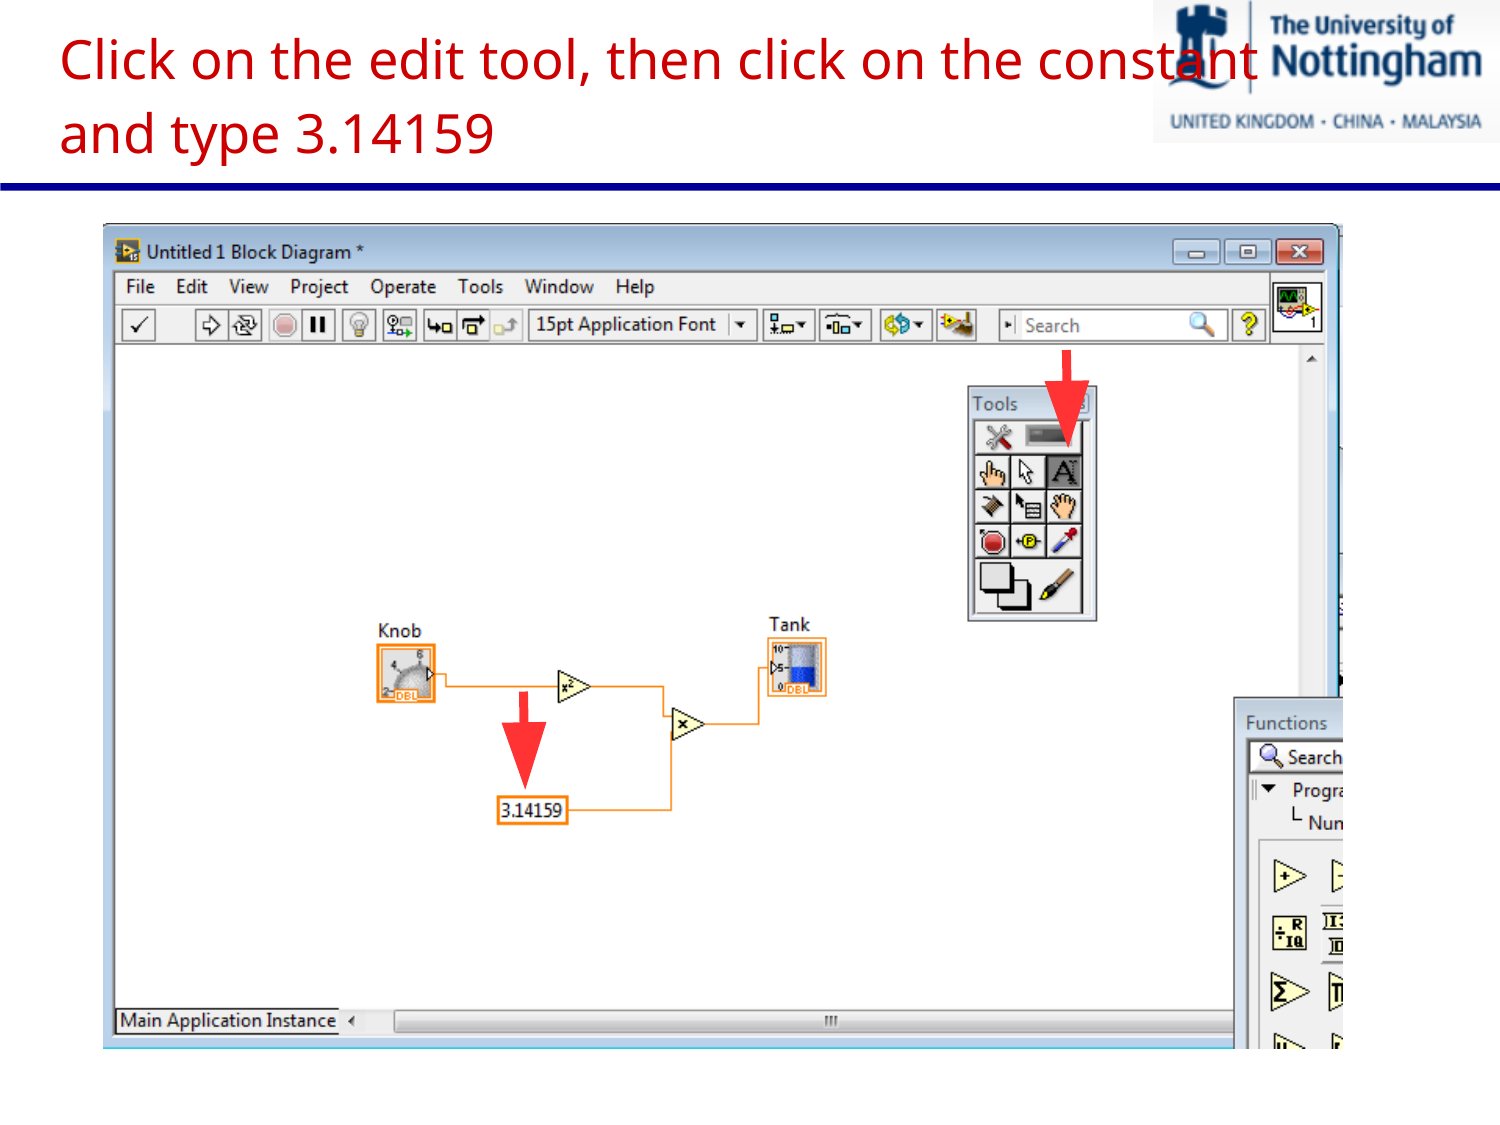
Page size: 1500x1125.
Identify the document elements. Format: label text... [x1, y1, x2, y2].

title Click on the edit tool, then click on the constant and type 3.14159 [59, 32, 1297, 159]
picture [1153, 0, 1500, 143]
picture [103, 223, 1343, 1049]
